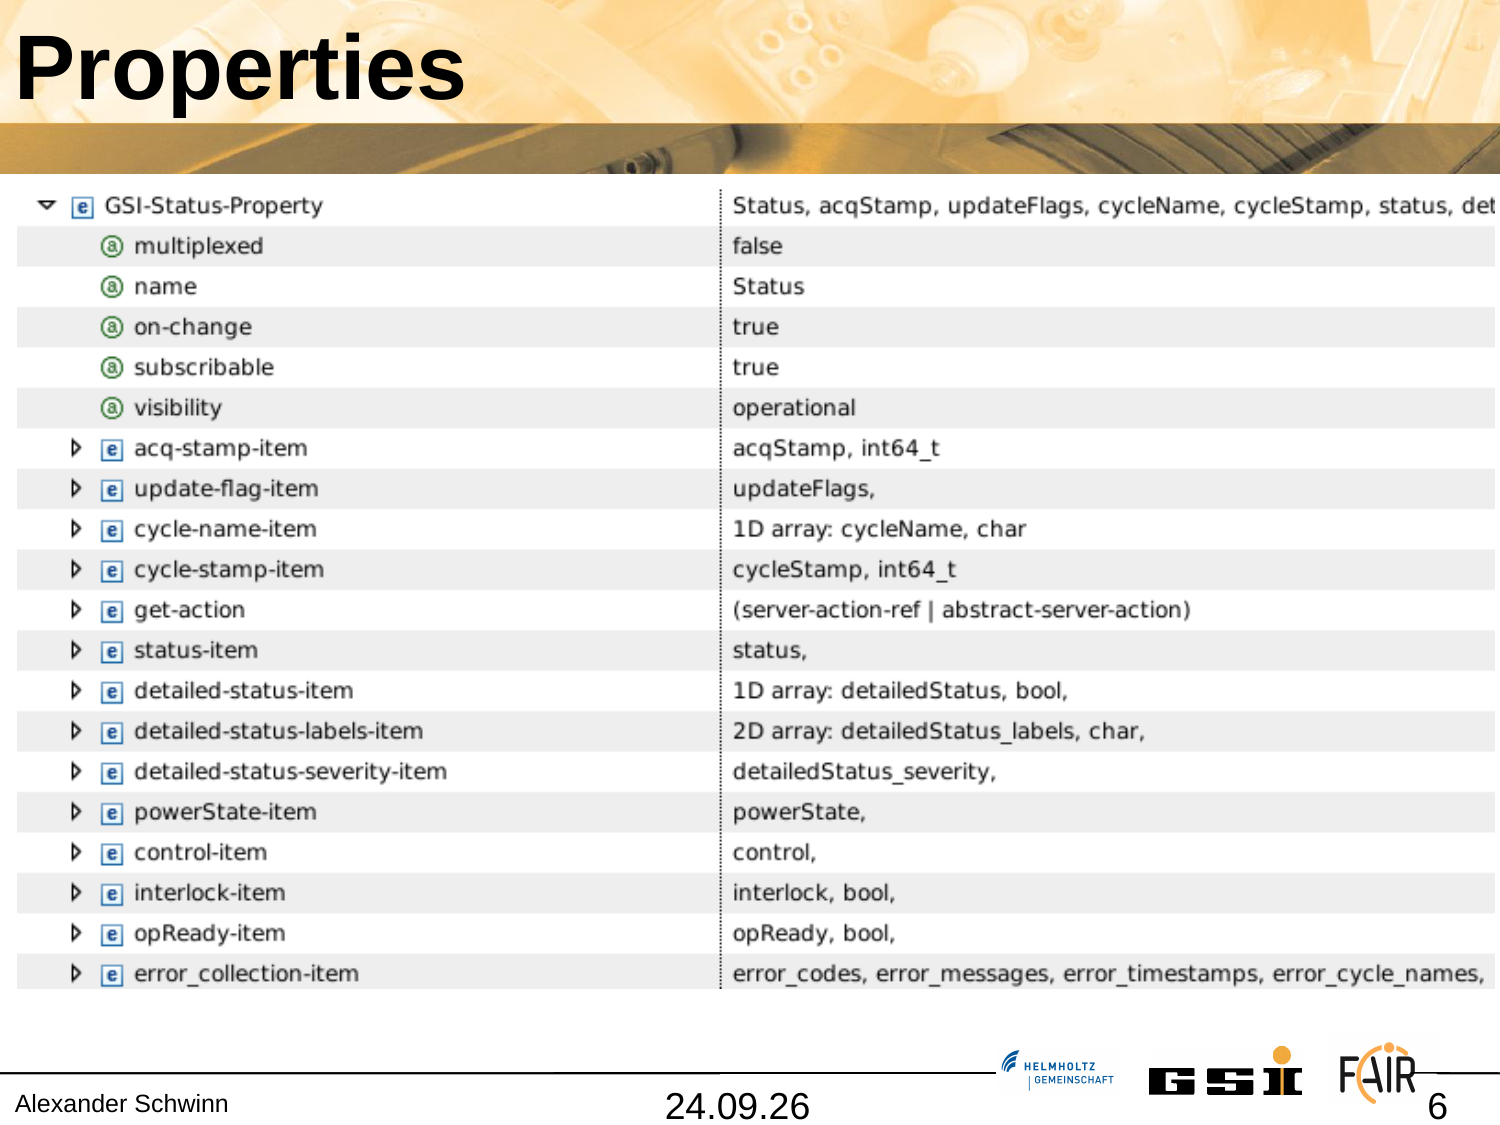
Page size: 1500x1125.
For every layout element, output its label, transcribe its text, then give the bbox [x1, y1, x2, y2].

picture [1328, 1034, 1439, 1106]
picture [17, 188, 1495, 989]
title Properties [0, 0, 1500, 126]
picture [1149, 1046, 1302, 1095]
picture [1432, 1096, 1439, 1105]
picture [0, 126, 1500, 175]
picture [996, 1046, 1121, 1095]
